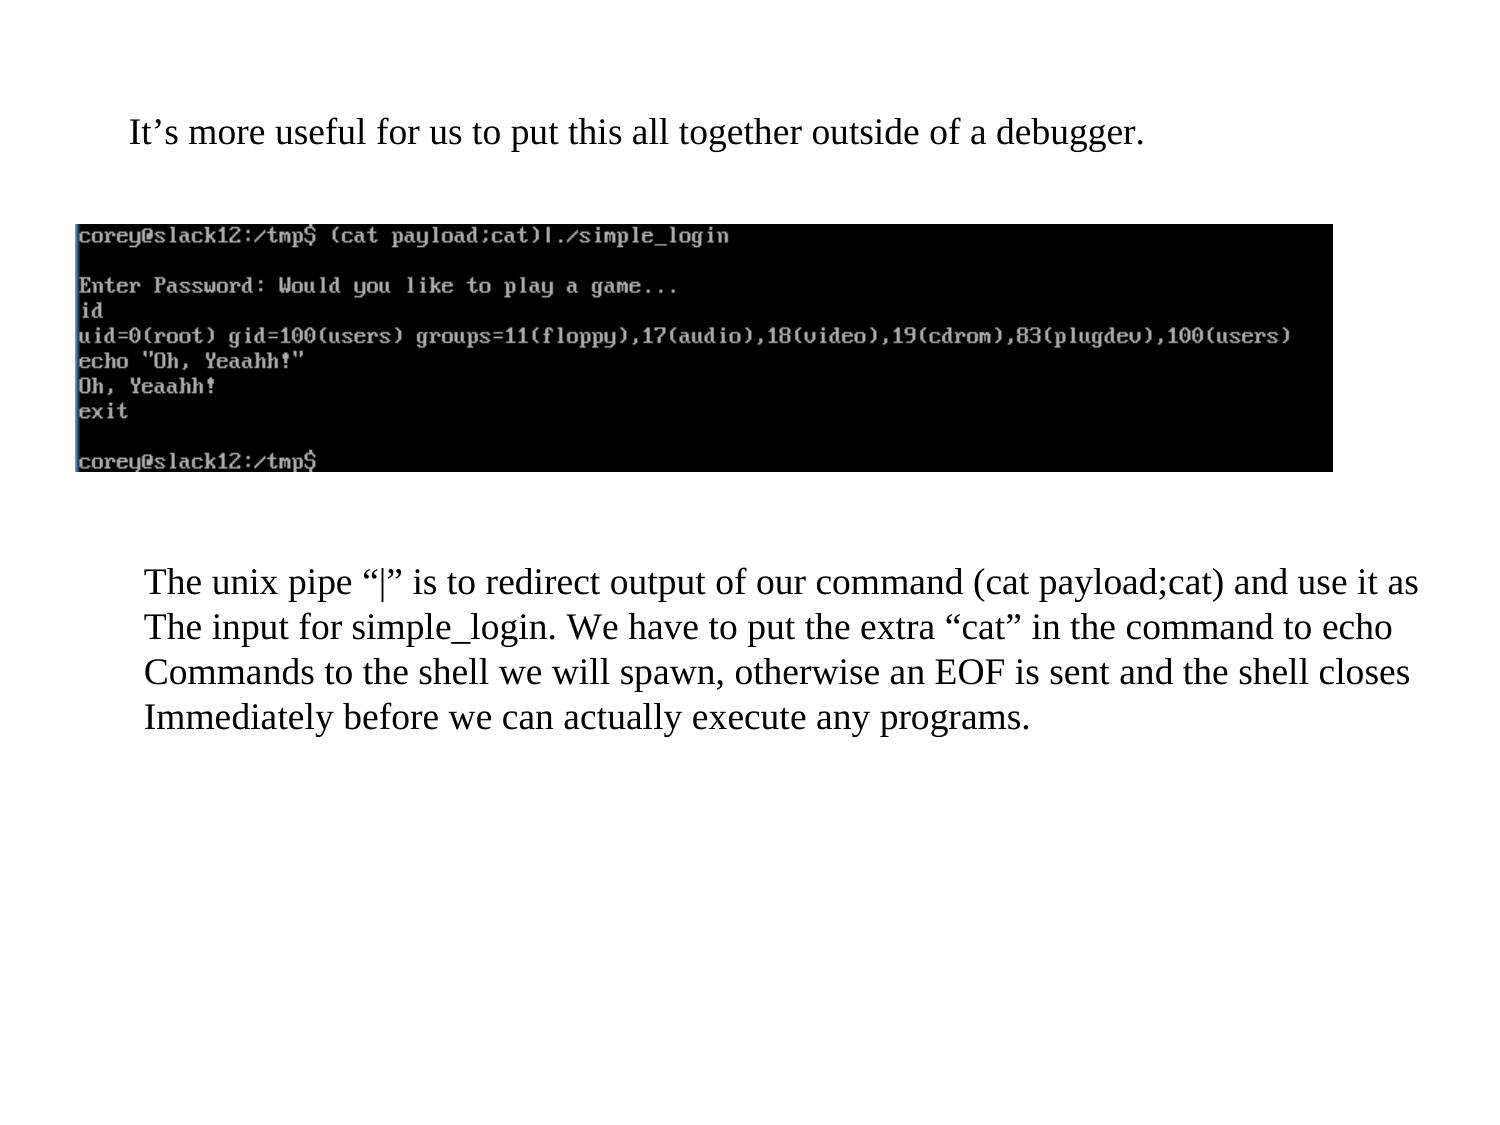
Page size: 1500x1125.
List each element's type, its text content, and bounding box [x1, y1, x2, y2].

text_box It’s more useful for us to put this all together outside of a debugger. [114, 99, 1172, 161]
picture [75, 224, 1333, 472]
text_box The unix pipe “|” is to redirect output of our command (cat payload;cat) and use it as The input for simple_login. We have to put the extra “cat” in the command to echo Commands to the shell we will spawn, otherwise an EOF is sent and the shell closes Immediately before we can actually execute any programs. [129, 549, 1446, 746]
